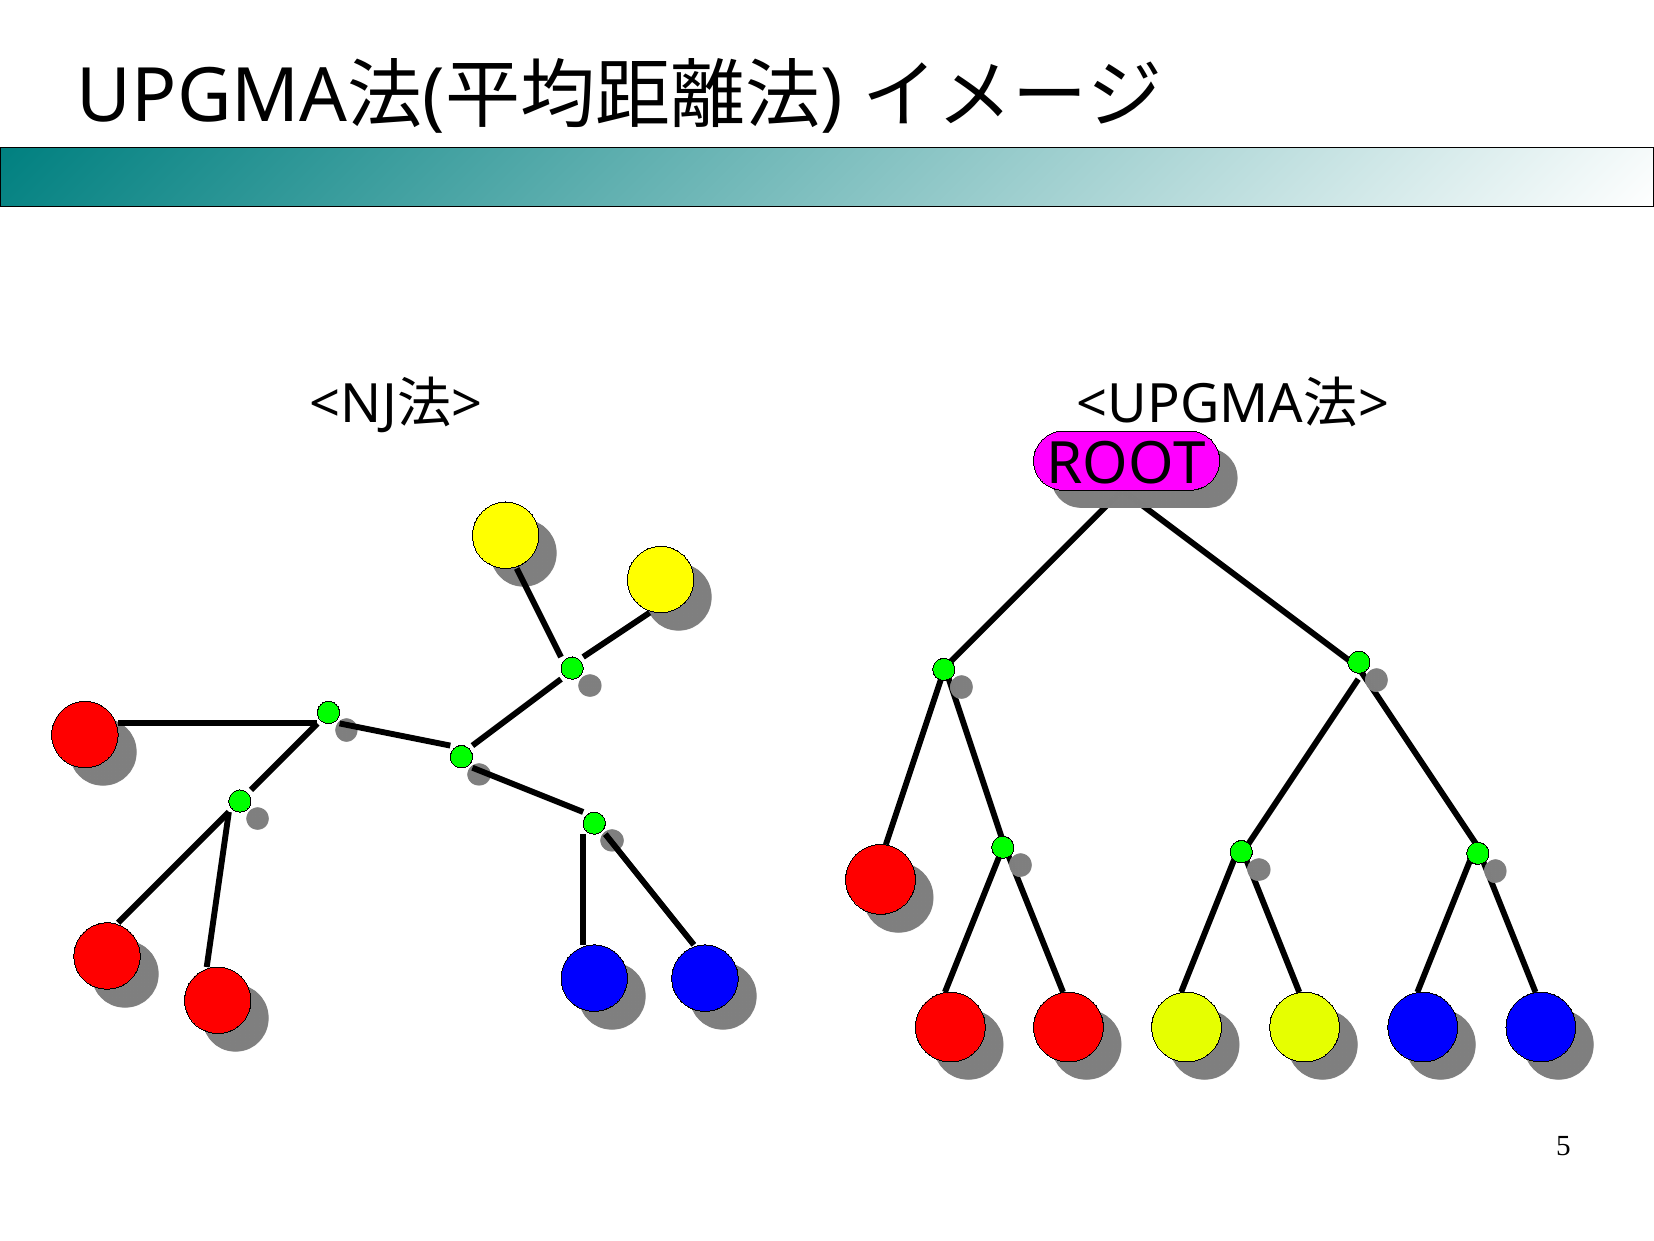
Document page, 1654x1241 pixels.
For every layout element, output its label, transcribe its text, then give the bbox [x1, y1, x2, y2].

text_box [317, 701, 340, 724]
text_box [845, 844, 916, 915]
text_box [1505, 992, 1576, 1062]
text_box [1466, 842, 1489, 865]
text_box [932, 658, 955, 681]
text_box [1269, 992, 1340, 1062]
text_box [450, 745, 473, 768]
text_box [51, 701, 119, 768]
text_box [671, 944, 739, 1012]
text_box [561, 656, 584, 680]
text_box [583, 812, 606, 835]
text_box [1033, 992, 1104, 1062]
text_box [915, 992, 986, 1062]
text_box [1230, 840, 1253, 863]
text_box <UPGMA法> [1062, 312, 1414, 387]
text_box [561, 944, 628, 1012]
text_box [627, 546, 694, 613]
text_box [1151, 992, 1222, 1062]
text_box [1347, 651, 1370, 674]
text_box <NJ法> [295, 312, 510, 387]
text_box ROOT [1033, 431, 1220, 491]
title UPGMA法(平均距離法) イメージ [76, 29, 1566, 148]
text_box [228, 789, 251, 813]
text_box [73, 922, 141, 990]
text_box [184, 967, 251, 1034]
text_box [991, 836, 1014, 859]
text_box [1387, 992, 1458, 1062]
text_box [472, 501, 539, 569]
